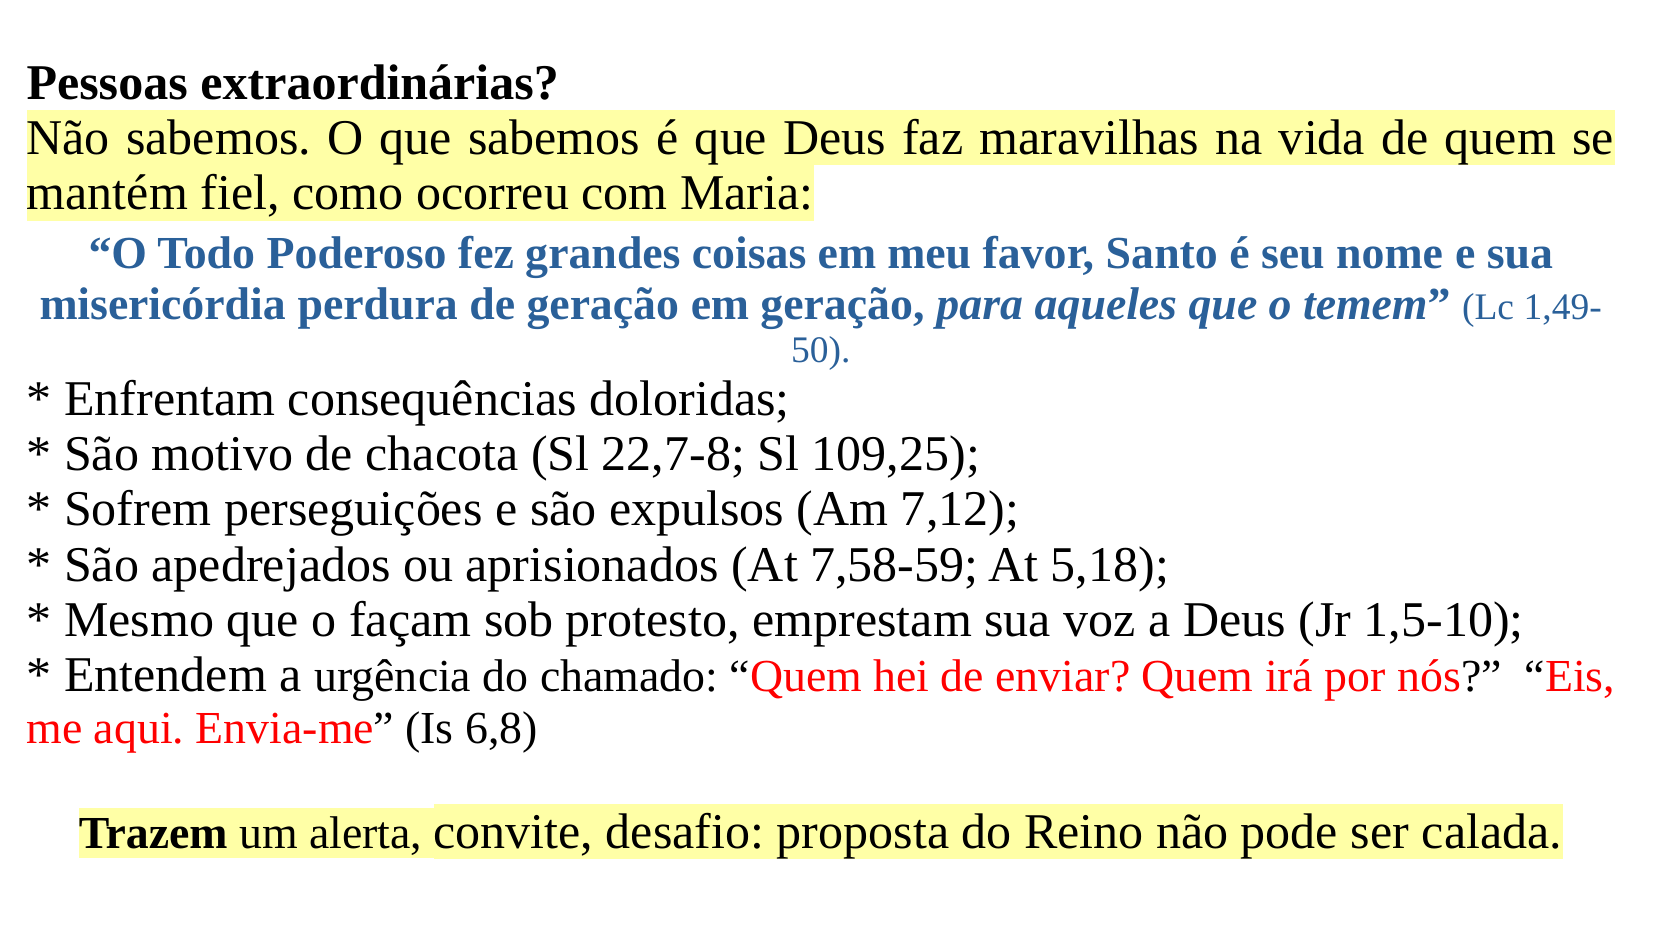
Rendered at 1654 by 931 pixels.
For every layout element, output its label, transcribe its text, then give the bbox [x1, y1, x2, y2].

text_box Pessoas extraordinárias? Não sabemos. O que sabemos é que Deus faz maravilhas na vida de quem se mantém fiel, como ocorreu com Maria: “O Todo Poderoso fez grandes coisas em meu favor, Santo é seu nome e sua misericórdia perdura de geração em geração, para aqueles que o temem” (Lc 1,49-50). * Enfrentam consequências doloridas; * São motivo de chacota (Sl 22,7-8; Sl 109,25); * Sofrem perseguições e são expulsos (Am 7,12); * São apedrejados ou aprisionados (At 7,58-59; At 5,18); * Mesmo que o façam sob protesto, emprestam sua voz a Deus (Jr 1,5-10); * Entendem a urgência do chamado: “Quem hei de enviar? Quem irá por nós?” “Eis, me aqui. Envia-me” (Is 6,8) Trazem um alerta, convite, desafio: proposta do Reino não pode ser calada. [11, 47, 1630, 867]
